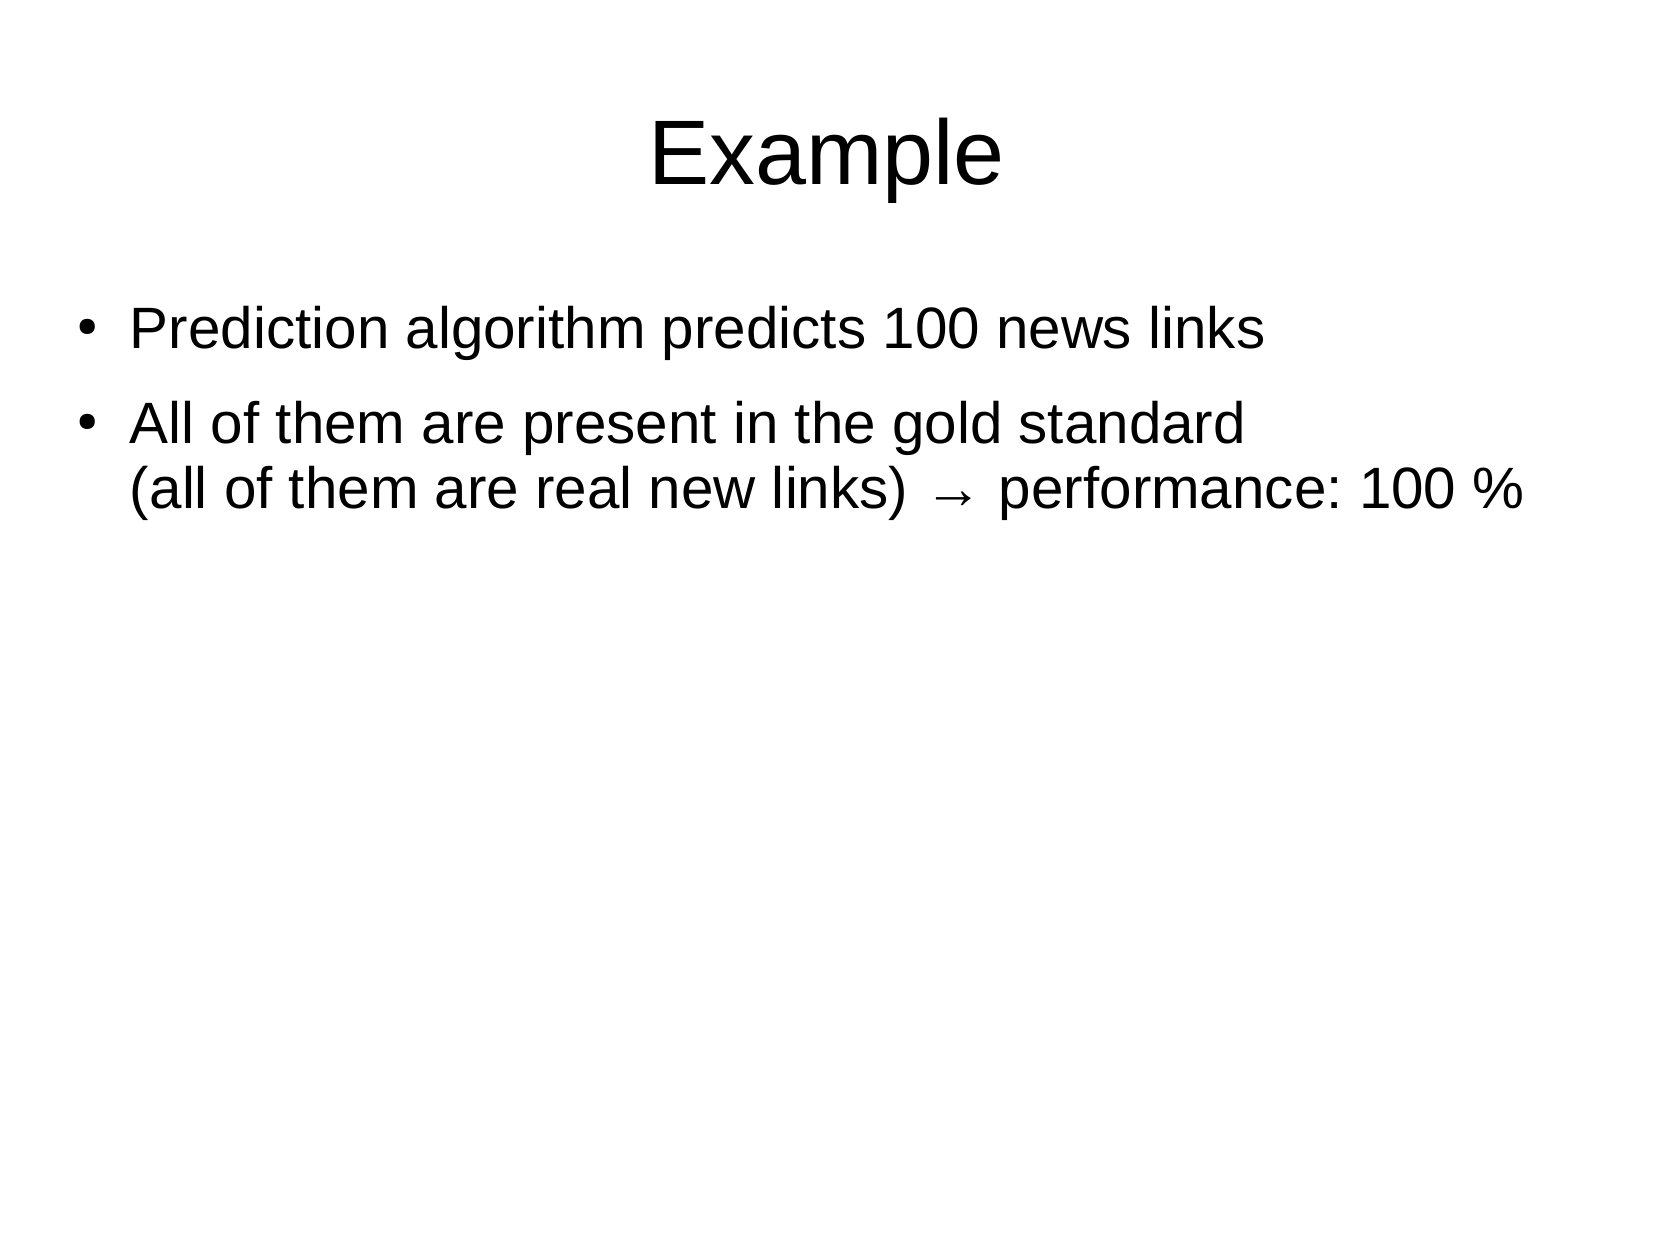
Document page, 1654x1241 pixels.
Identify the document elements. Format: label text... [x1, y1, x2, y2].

list Prediction algorithm predicts 100 news links All of them are present in the gold standard (all of them are real new links) → performance: 100 % [59, 296, 1601, 1115]
title Example [82, 49, 1571, 257]
